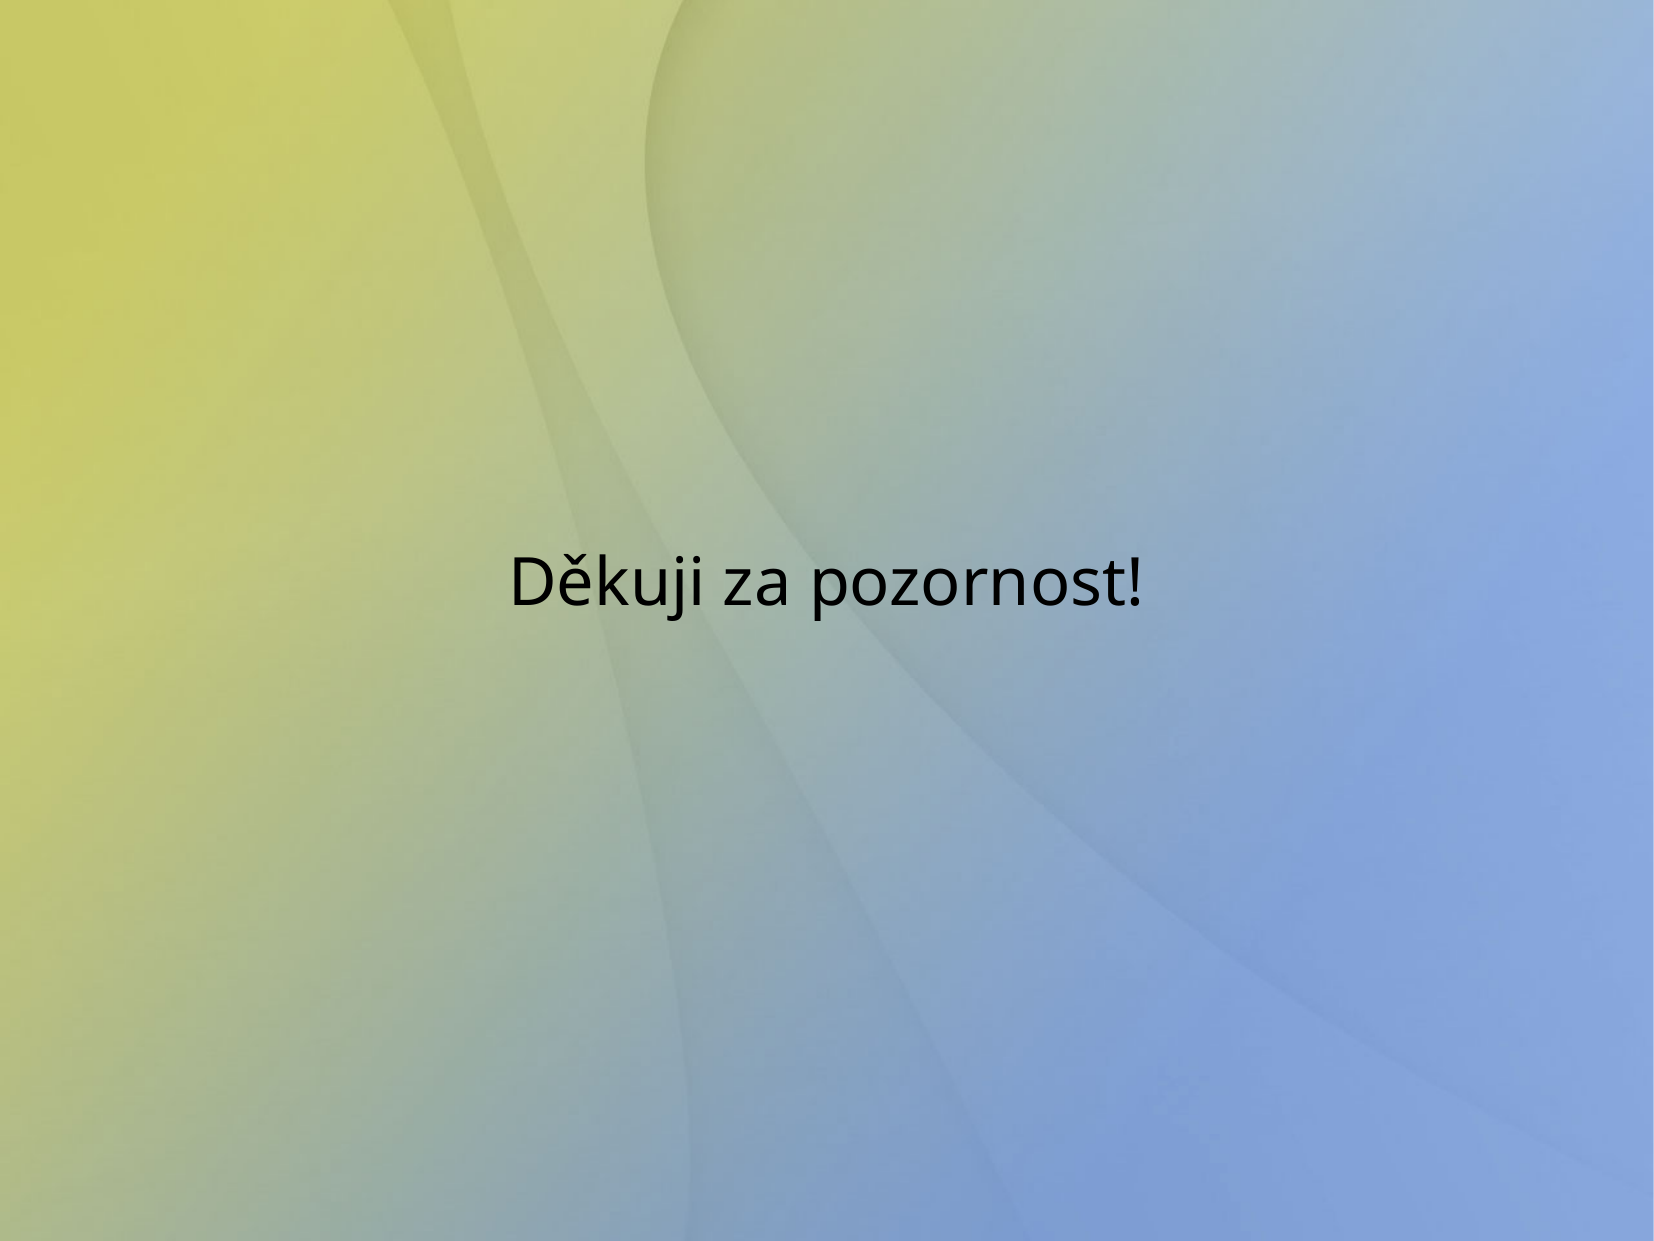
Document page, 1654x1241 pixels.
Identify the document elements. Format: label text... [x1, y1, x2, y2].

subtitle Děkuji za pozornost! [82, 49, 1571, 1109]
picture [0, 0, 1654, 1241]
